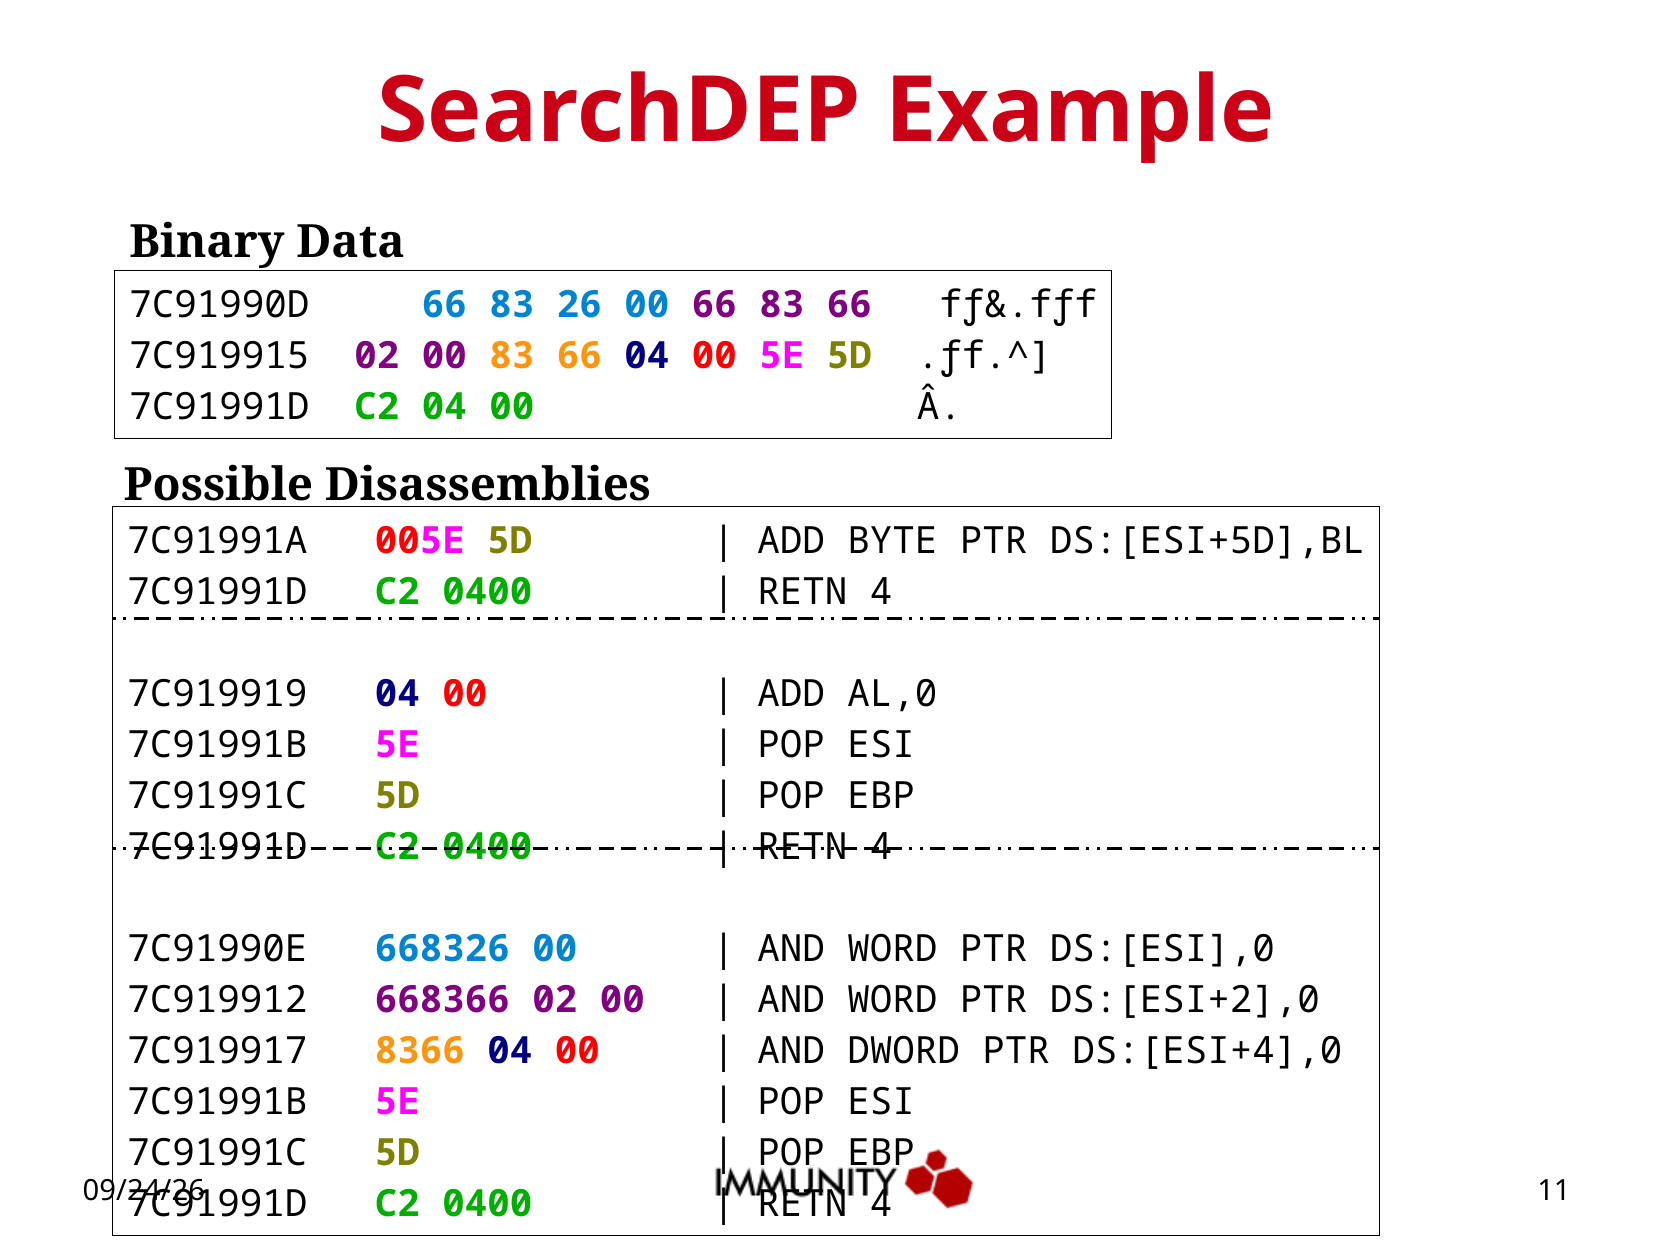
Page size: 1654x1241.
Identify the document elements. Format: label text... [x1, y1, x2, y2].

picture [784, 1146, 796, 1162]
text_box Binary Data [114, 201, 439, 262]
picture [809, 1146, 819, 1152]
picture [876, 1152, 886, 1162]
picture [899, 1146, 909, 1152]
picture [764, 1146, 774, 1152]
title SearchDEP Example [82, 2, 1571, 210]
picture [694, 1146, 984, 1235]
text_box Possible Disassemblies [108, 443, 727, 505]
text_box 7C91990D 66 83 26 00 66 83 66 fƒ&.fƒf 7C919915 02 00 83 66 04 00 5E 5D .ƒf.^] 7C91991D C2 04 00 Â. [114, 270, 1112, 420]
text_box 7C91991A 005E 5D | ADD BYTE PTR DS:[ESI+5D],BL 7C91991D C2 0400 | RETN 4 7C919919 04 00 | ADD AL,0 7C91991B 5E | POP ESI 7C91991C 5D | POP EBP 7C91991D C2 0400 | RETN 4 7C91990E 668326 00 | AND WORD PTR DS:[ESI],0 7C919912 668366 02 00 | AND WORD PTR DS:[ESI+2],0 7C919917 8366 04 00 | AND DWORD PTR DS:[ESI+4],0 7C91991B 5E | POP ESI 7C91991C 5D | POP EBP 7C91991D C2 0400 | RETN 4 [112, 506, 1380, 1146]
